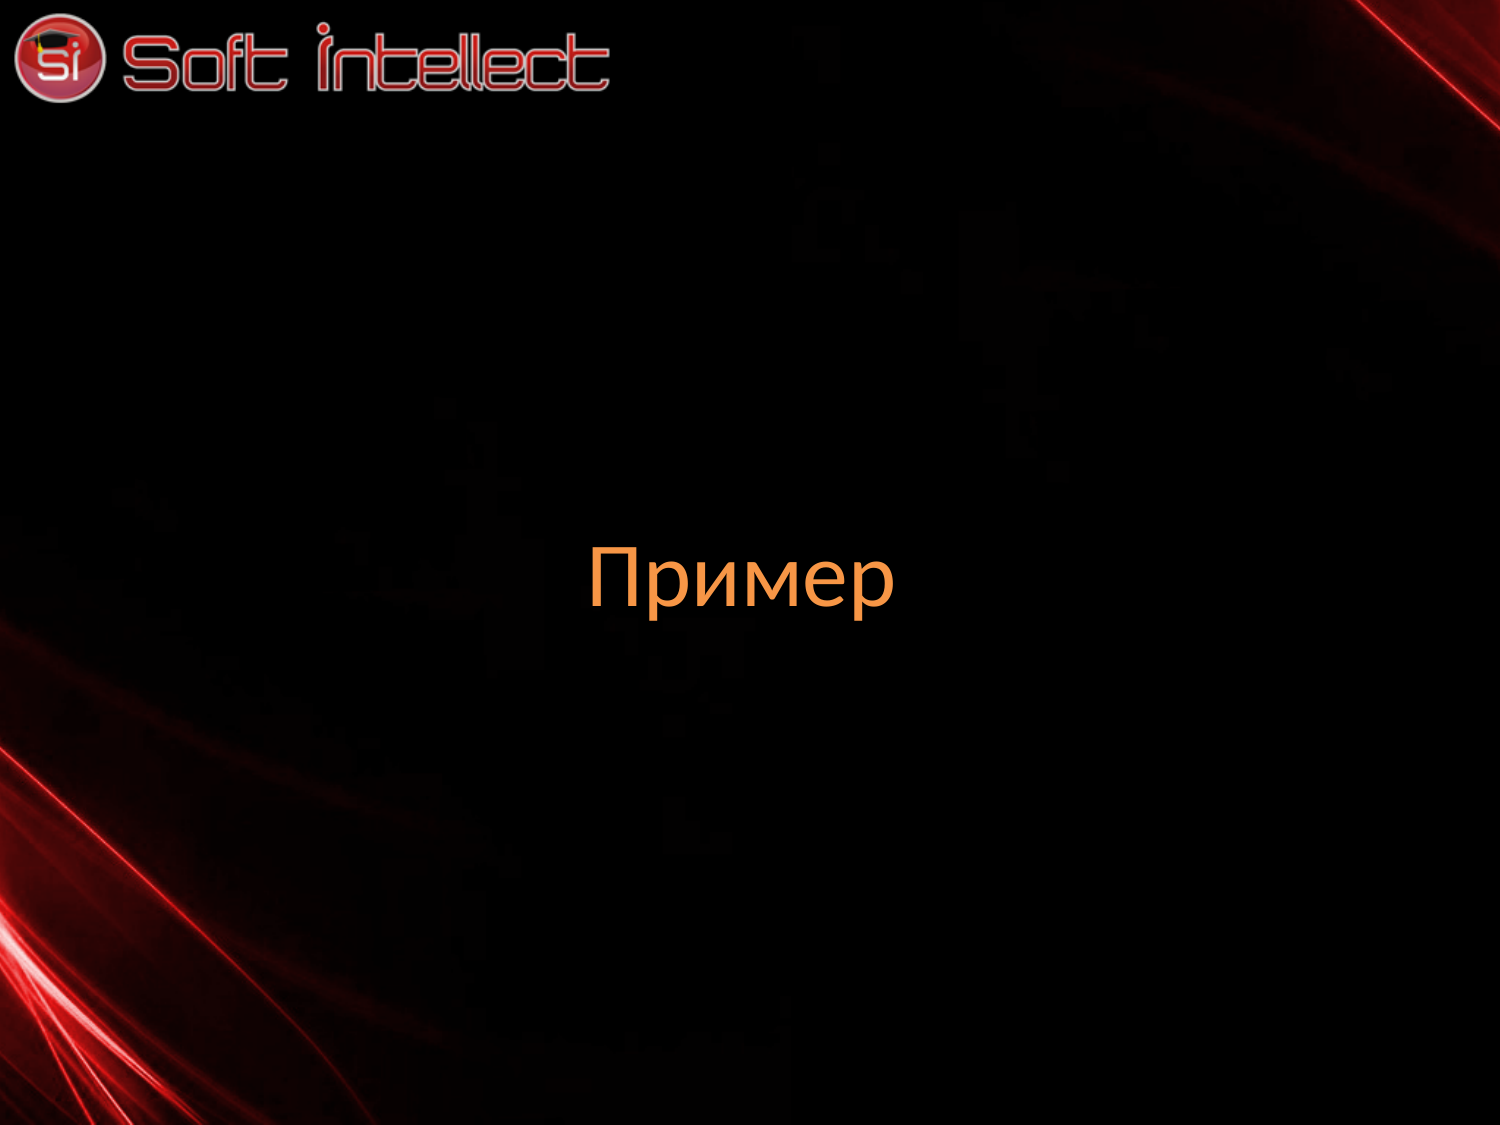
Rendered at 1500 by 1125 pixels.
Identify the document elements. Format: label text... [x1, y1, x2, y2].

text_box Пример [104, 449, 1379, 690]
picture [0, 0, 1500, 1125]
